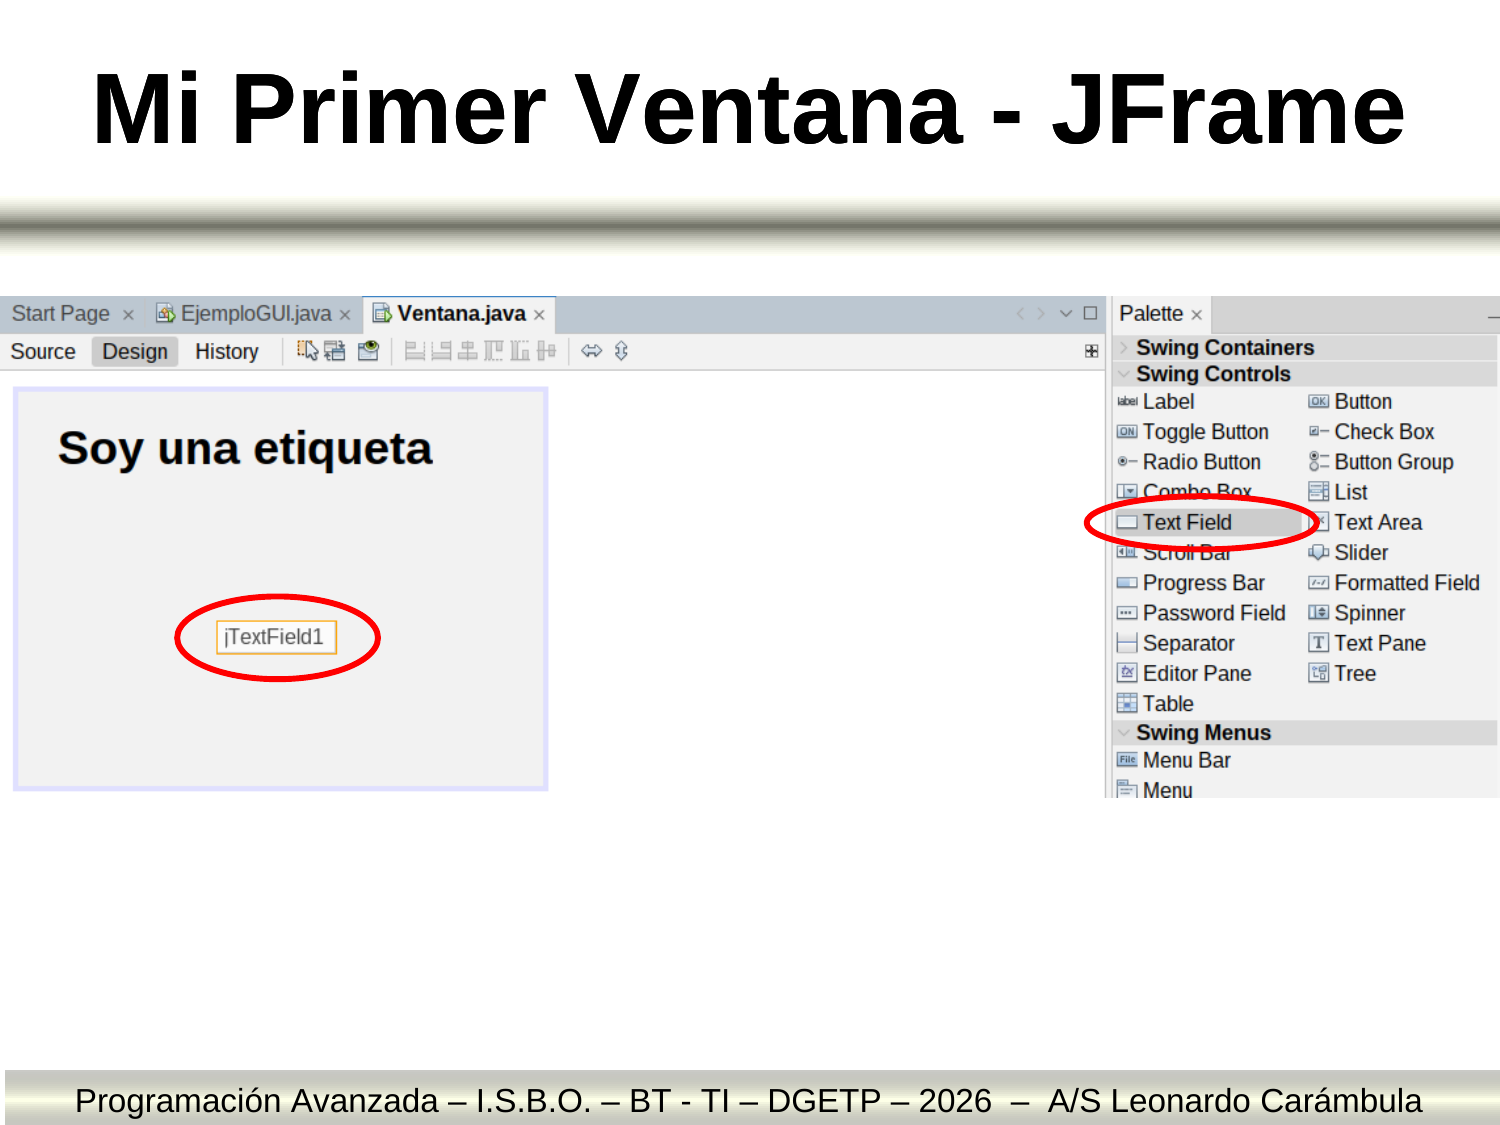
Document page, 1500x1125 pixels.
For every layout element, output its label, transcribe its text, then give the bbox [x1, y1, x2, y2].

title Mi Primer Ventana - JFrame [0, 9, 1500, 198]
picture [0, 296, 1500, 798]
